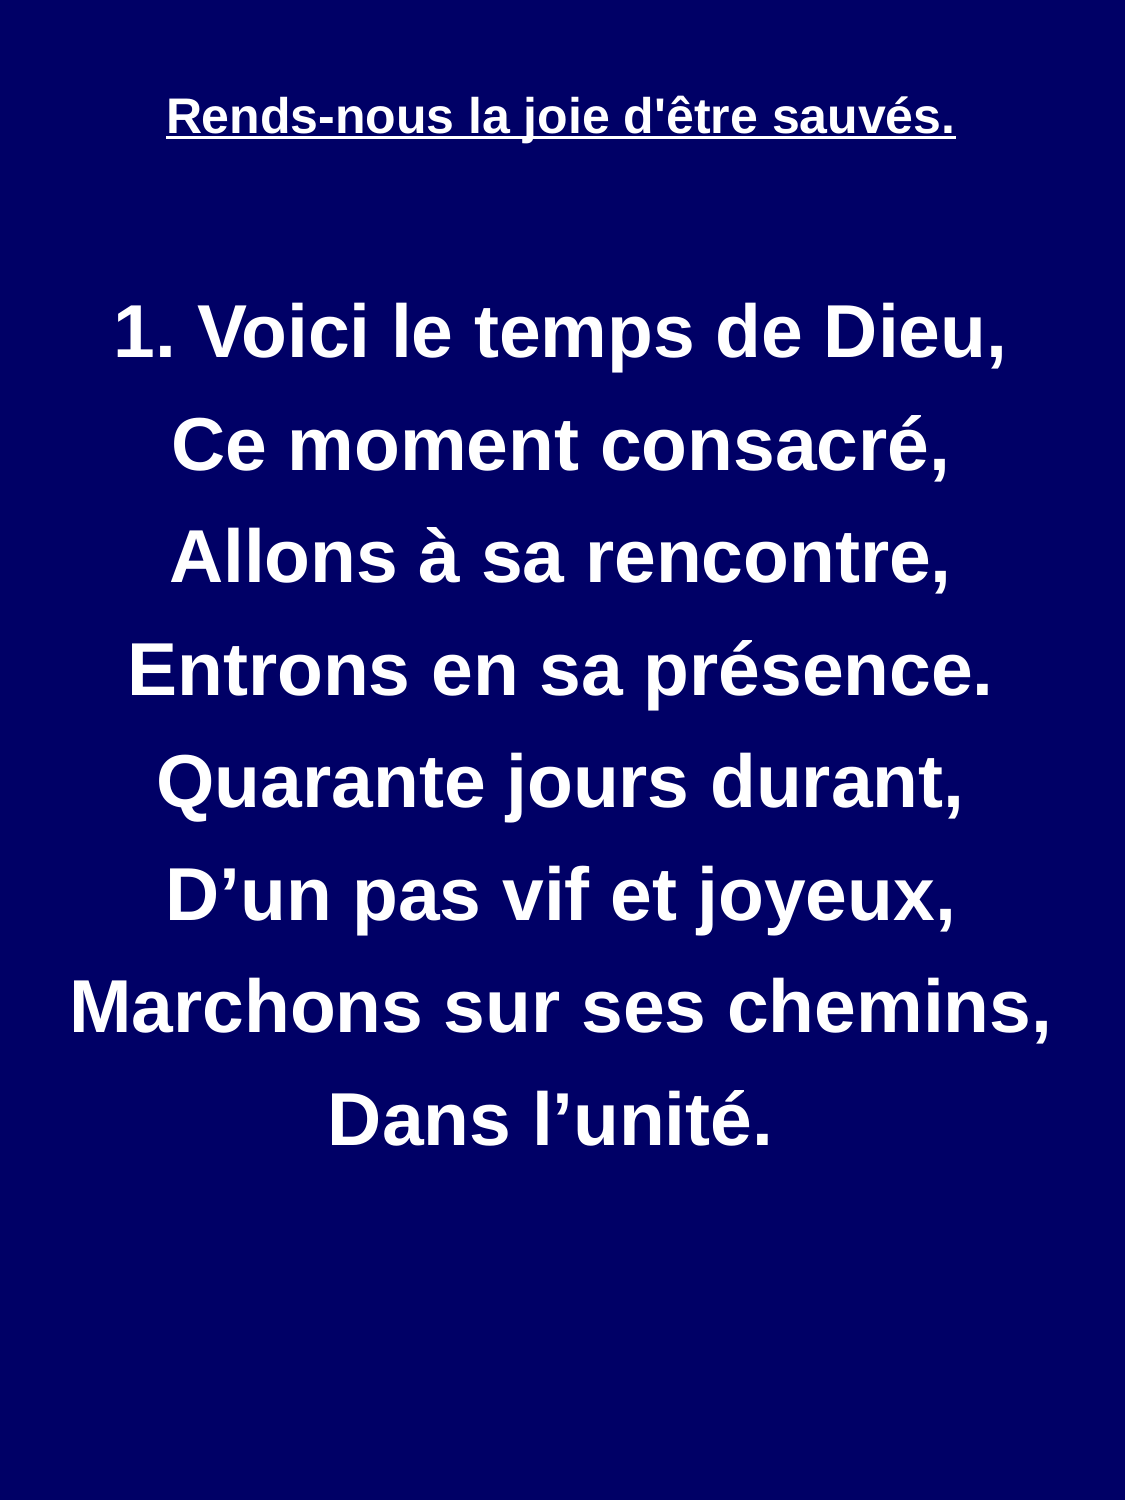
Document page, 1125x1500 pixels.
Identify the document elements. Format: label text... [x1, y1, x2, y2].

text_box Rends-nous la joie d'être sauvés. 1. Voici le temps de Dieu, Ce moment consacré, Allons à sa rencontre, Entrons en sa présence. Quarante jours durant, D’un pas vif et joyeux, Marchons sur ses chemins, Dans l’unité. [11, 35, 1111, 1441]
